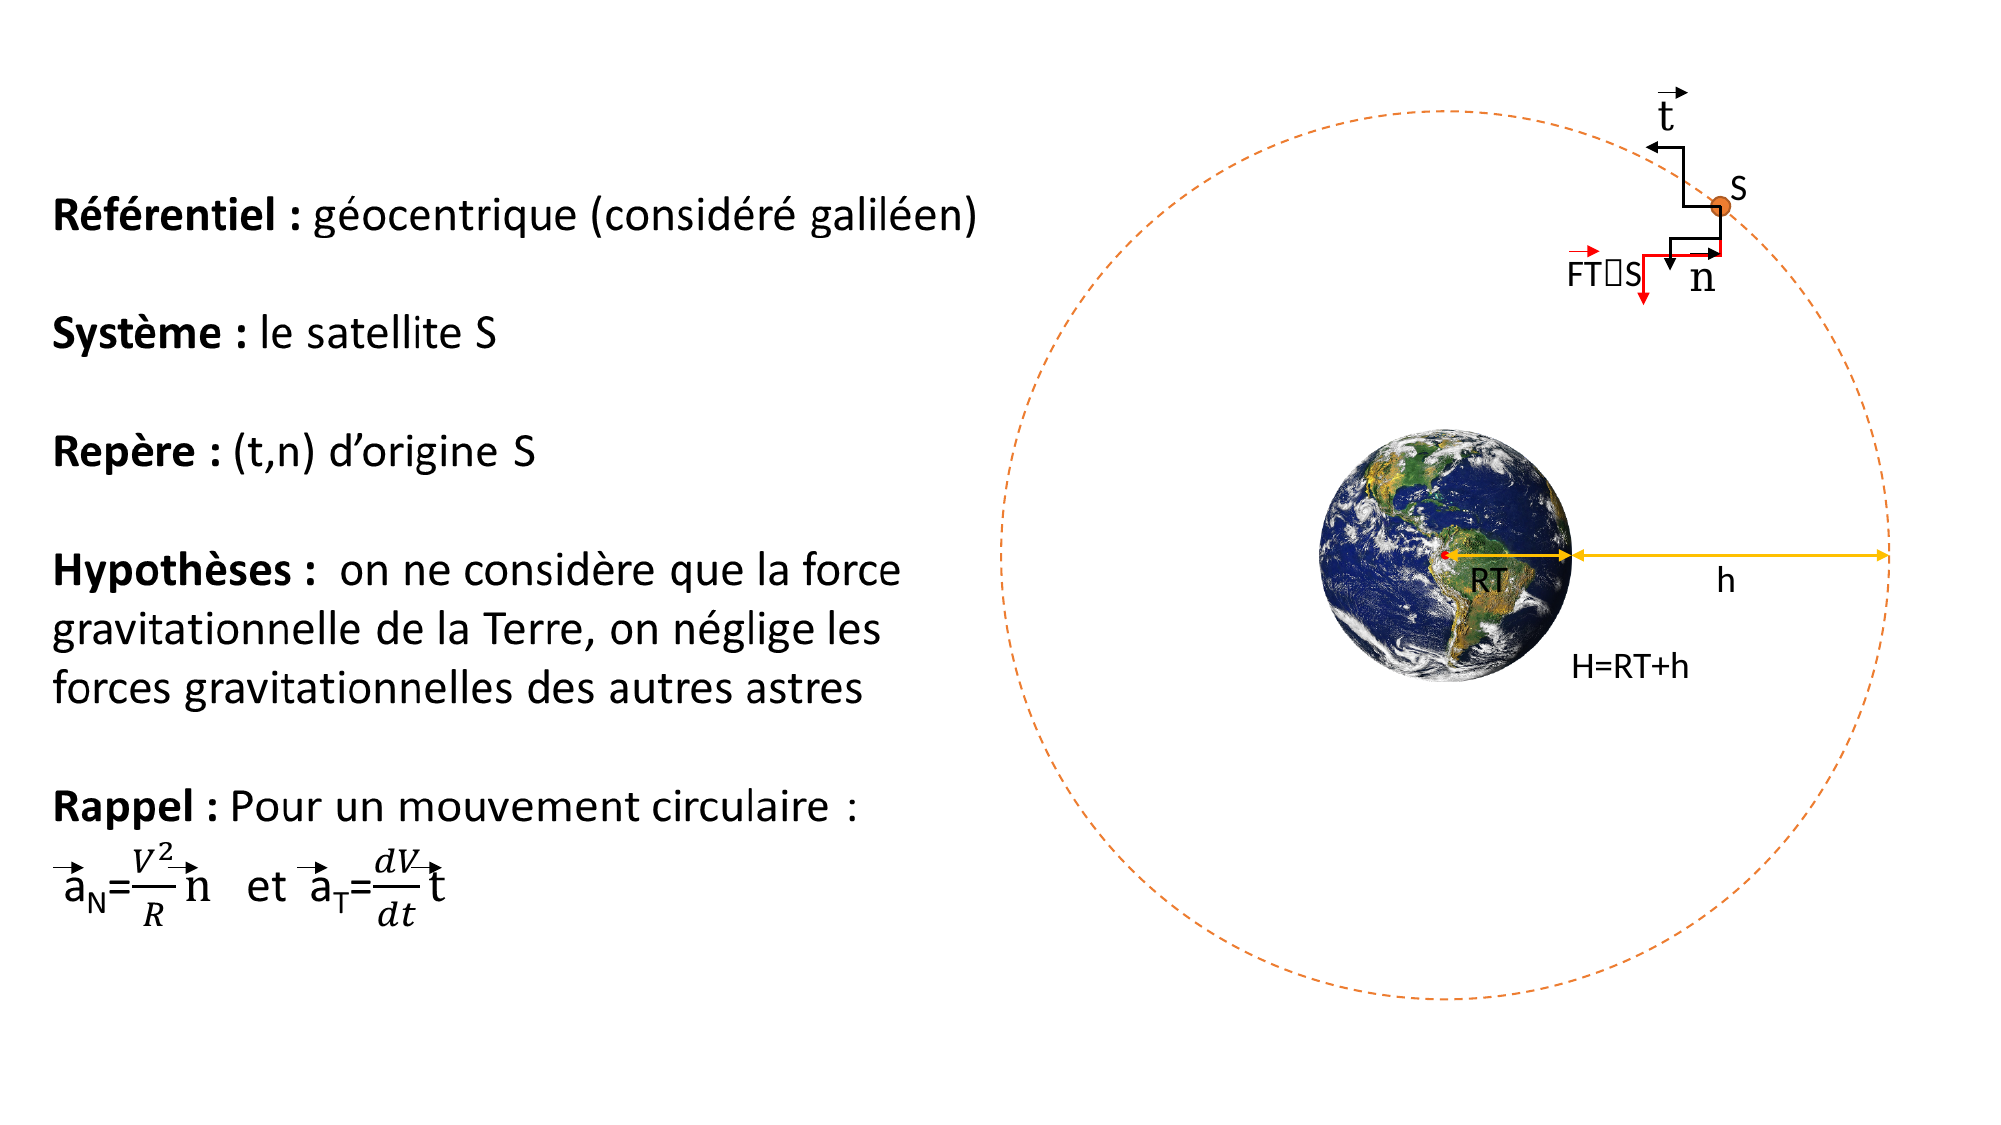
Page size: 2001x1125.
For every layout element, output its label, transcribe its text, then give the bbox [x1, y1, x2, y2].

picture [1319, 429, 1572, 682]
text_box RT [1455, 547, 1524, 554]
text_box n [1674, 242, 1732, 308]
text_box H=RT+h [1556, 633, 1705, 694]
text_box h [1701, 547, 1752, 608]
text_box [1711, 196, 1730, 216]
text_box S [1730, 155, 1738, 216]
text_box [1711, 208, 1719, 216]
text_box FTS [1552, 241, 1657, 302]
text_box [21, 167, 1014, 944]
text_box [1441, 551, 1449, 560]
text_box RT [1455, 557, 1524, 608]
text_box t [1642, 81, 1689, 147]
